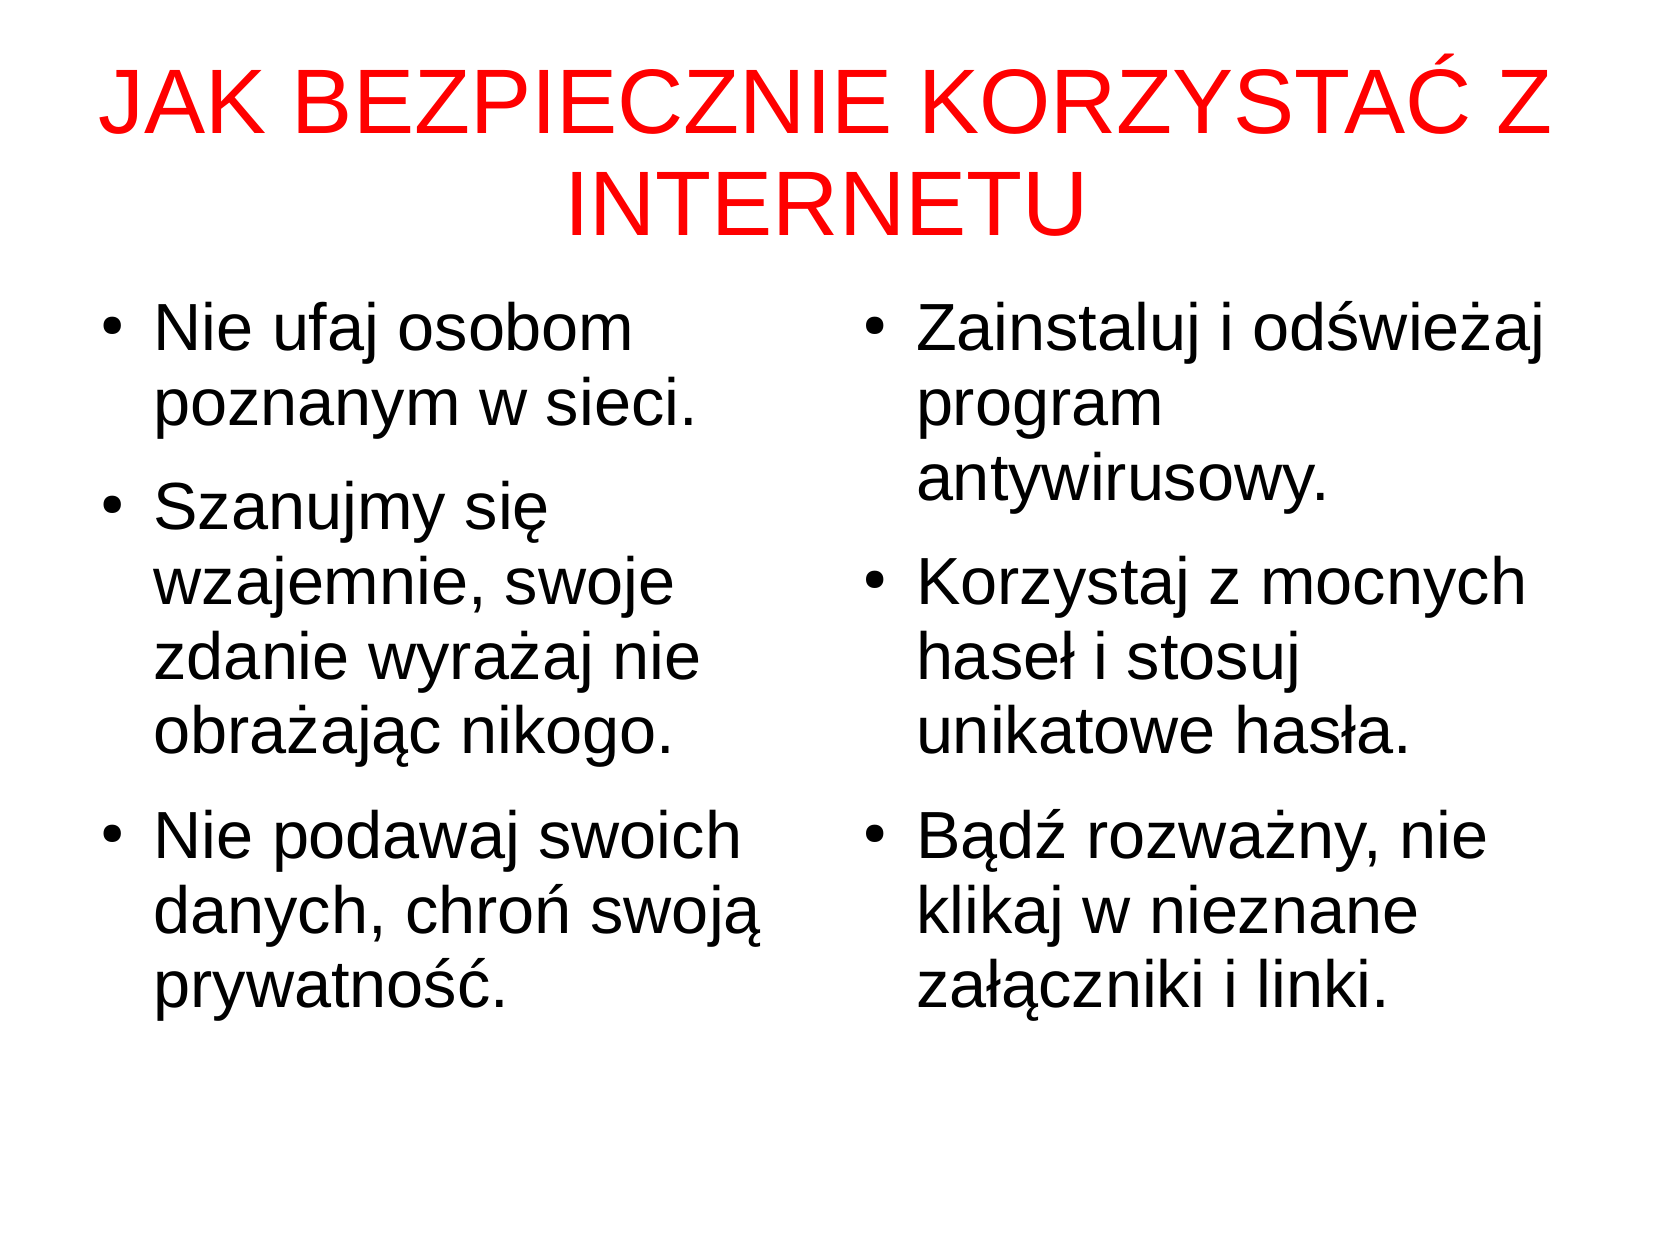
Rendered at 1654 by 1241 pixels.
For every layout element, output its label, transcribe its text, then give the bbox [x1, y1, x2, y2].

list Nie ufaj osobom poznanym w sieci. Szanujmy się wzajemnie, swoje zdanie wyrażaj nie obrażając nikogo. Nie podawaj swoich danych, chroń swoją prywatność. [82, 290, 809, 1127]
title JAK BEZPIECZNIE KORZYSTAĆ Z INTERNETU [82, 49, 1571, 257]
list Zainstaluj i odświeżaj program antywirusowy. Korzystaj z mocnych haseł i stosuj unikatowe hasła. Bądź rozważny, nie klikaj w nieznane załączniki i linki. [845, 290, 1572, 1109]
